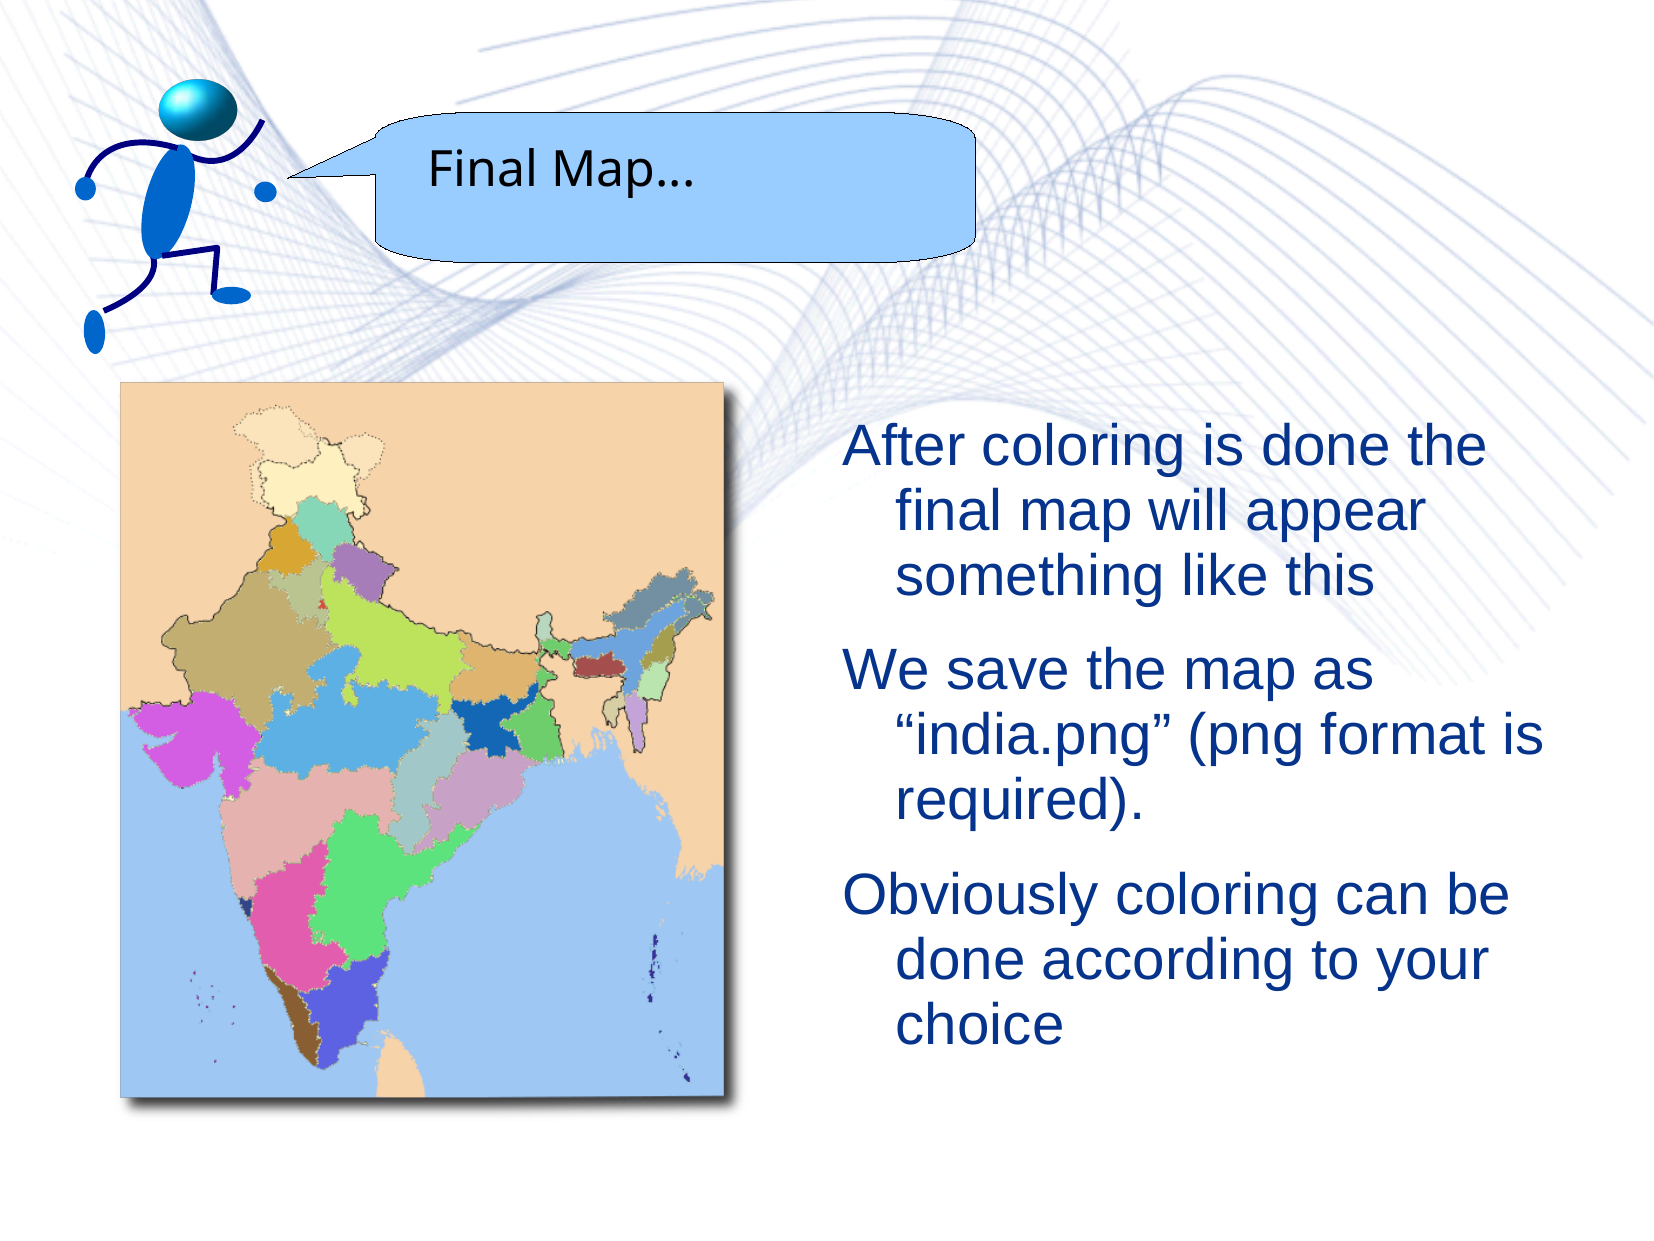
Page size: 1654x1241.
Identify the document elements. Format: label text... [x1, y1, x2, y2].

text_box [287, 112, 962, 257]
text_box [83, 310, 106, 355]
text_box Final Map... [412, 125, 976, 263]
text_box [75, 176, 96, 201]
list After coloring is done the final map will appear something like this We save the map as “india.png” (png format is required). Obviously coloring can be done according to your choice [825, 412, 1576, 1088]
text_box [141, 144, 195, 260]
text_box [211, 286, 251, 305]
text_box [254, 181, 277, 203]
picture [0, 0, 1654, 1241]
